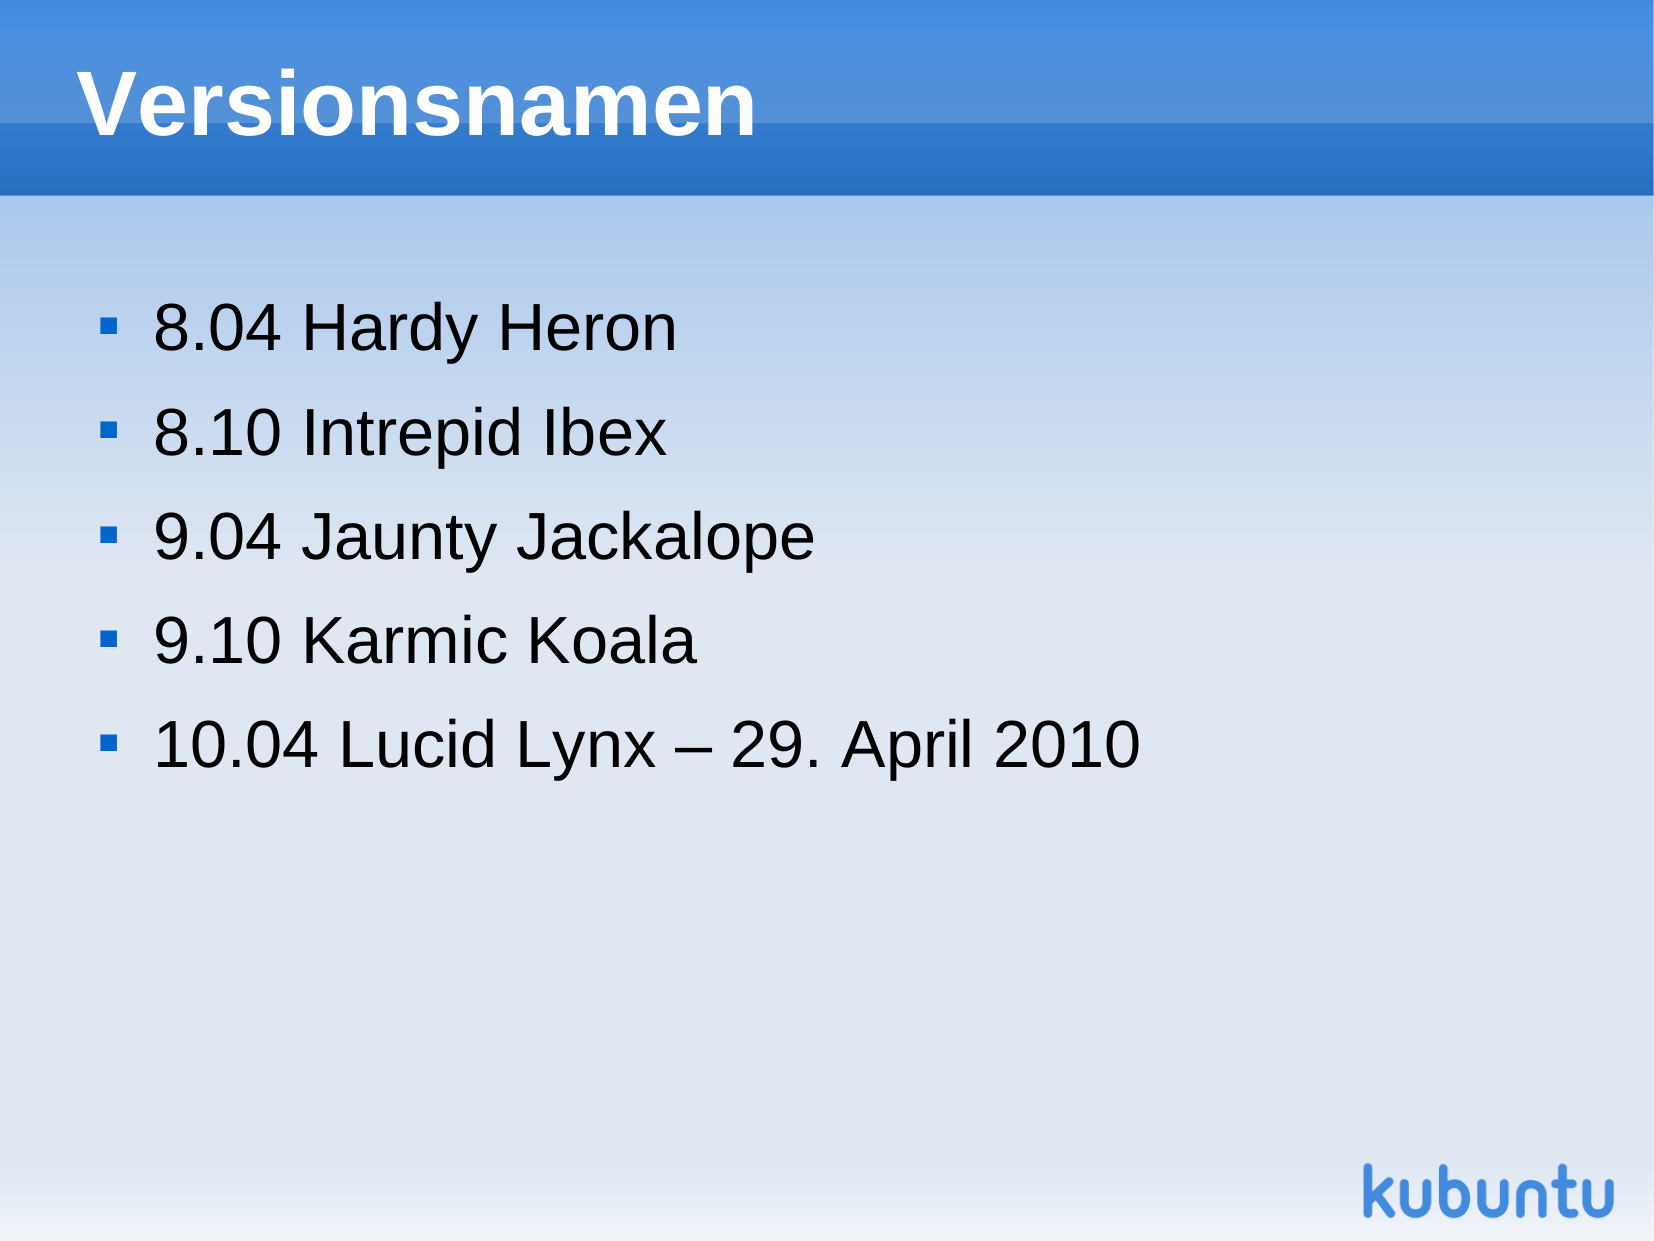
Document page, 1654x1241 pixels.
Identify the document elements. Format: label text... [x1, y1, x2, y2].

picture [0, 0, 1654, 1241]
list 8.04 Hardy Heron 8.10 Intrepid Ibex 9.04 Jaunty Jackalope 9.10 Karmic Koala 10.04 Lucid Lynx – 29. April 2010 [82, 290, 1571, 1094]
title Versionsnamen [76, 0, 1565, 208]
